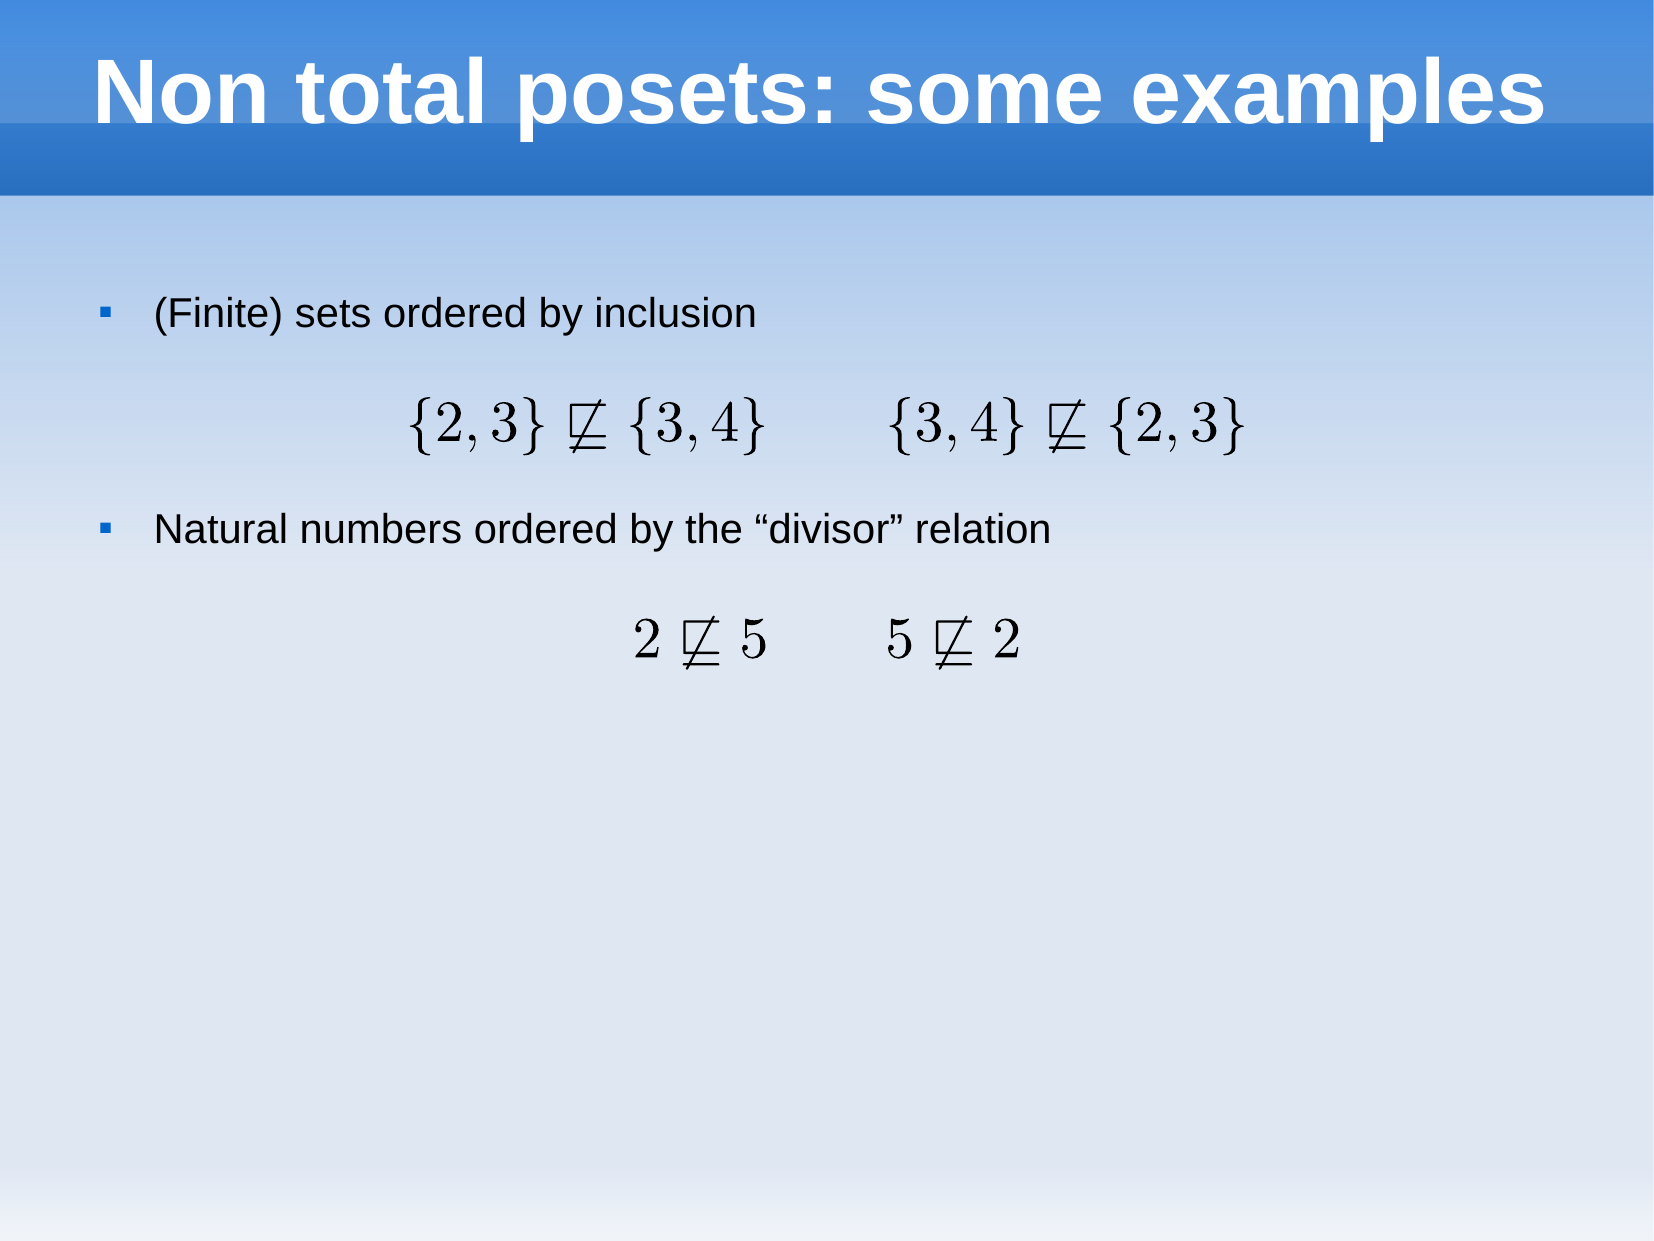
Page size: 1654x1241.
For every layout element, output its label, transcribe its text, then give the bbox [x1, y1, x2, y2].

list (Finite) sets ordered by inclusion Natural numbers ordered by the “divisor” relation [82, 290, 1571, 1109]
picture [0, 0, 1654, 1241]
title Non total posets: some examples [76, 0, 1565, 188]
